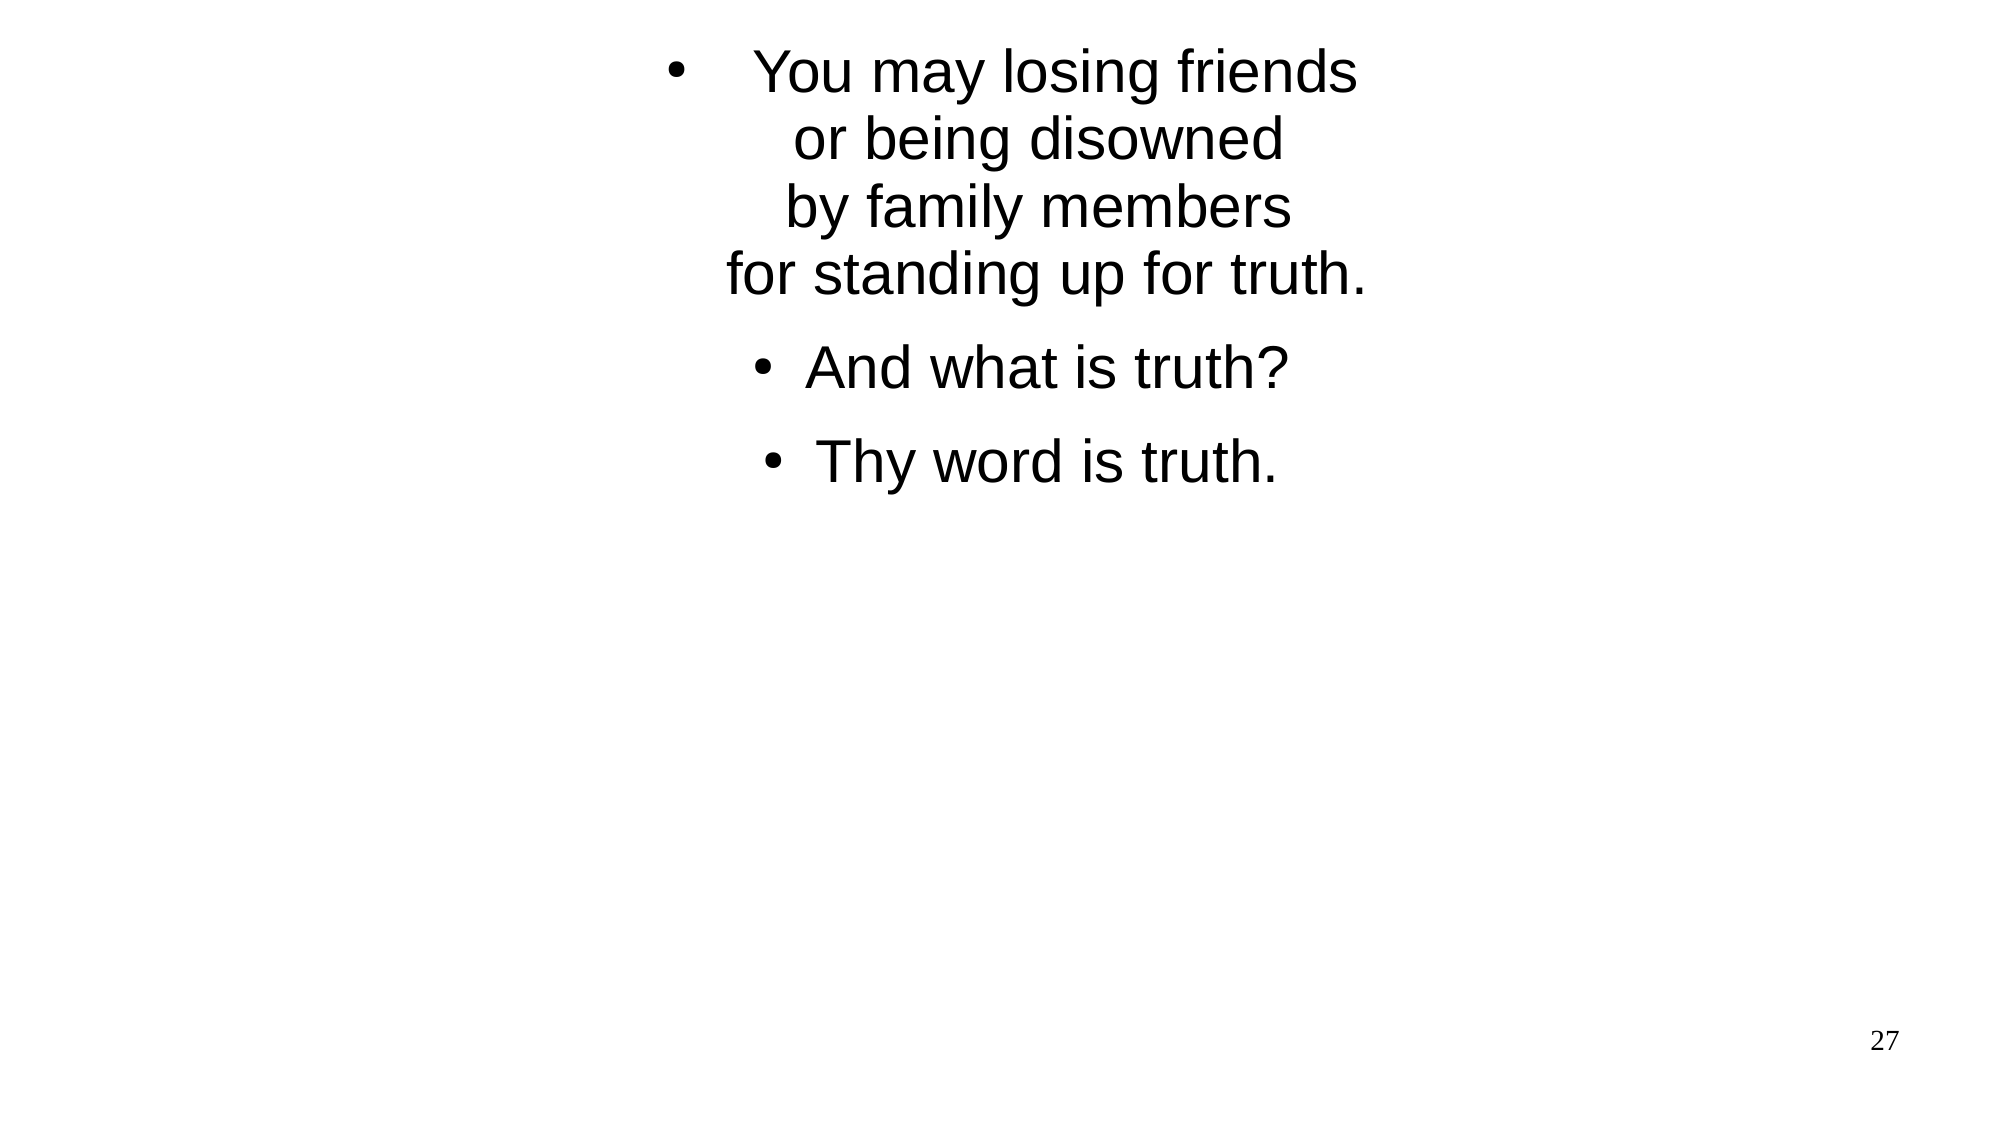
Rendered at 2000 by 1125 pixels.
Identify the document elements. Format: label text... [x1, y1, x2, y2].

list You may losing friends or being disowned by family members for standing up for truth. And what is truth? Thy word is truth. [37, 37, 1988, 1088]
